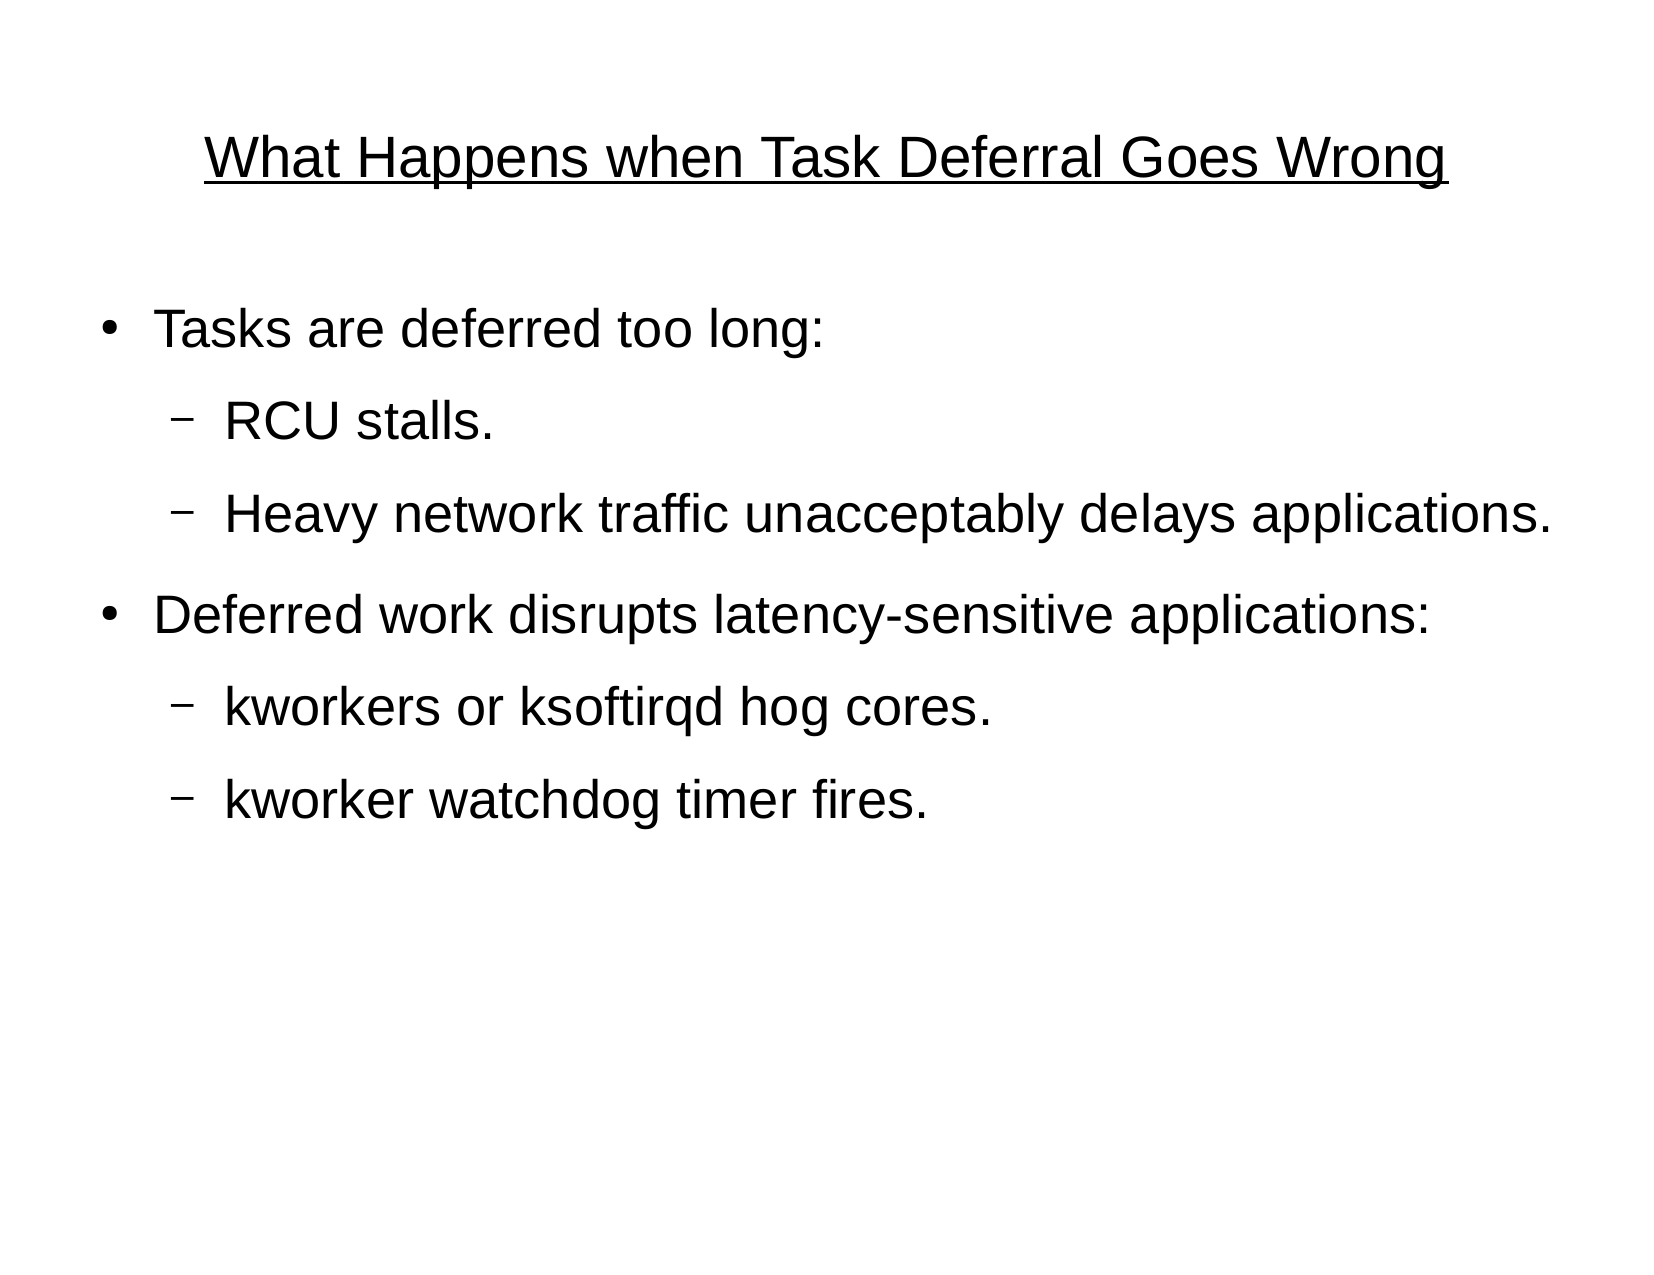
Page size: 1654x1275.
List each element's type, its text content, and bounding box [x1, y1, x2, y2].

list Tasks are deferred too long: RCU stalls. Heavy network traffic unacceptably delays applications. Deferred work disrupts latency-sensitive applications: kworkers or ksoftirqd hog cores. kworker watchdog timer fires. [82, 298, 1571, 1038]
title What Happens when Task Deferral Goes Wrong [82, 50, 1571, 264]
